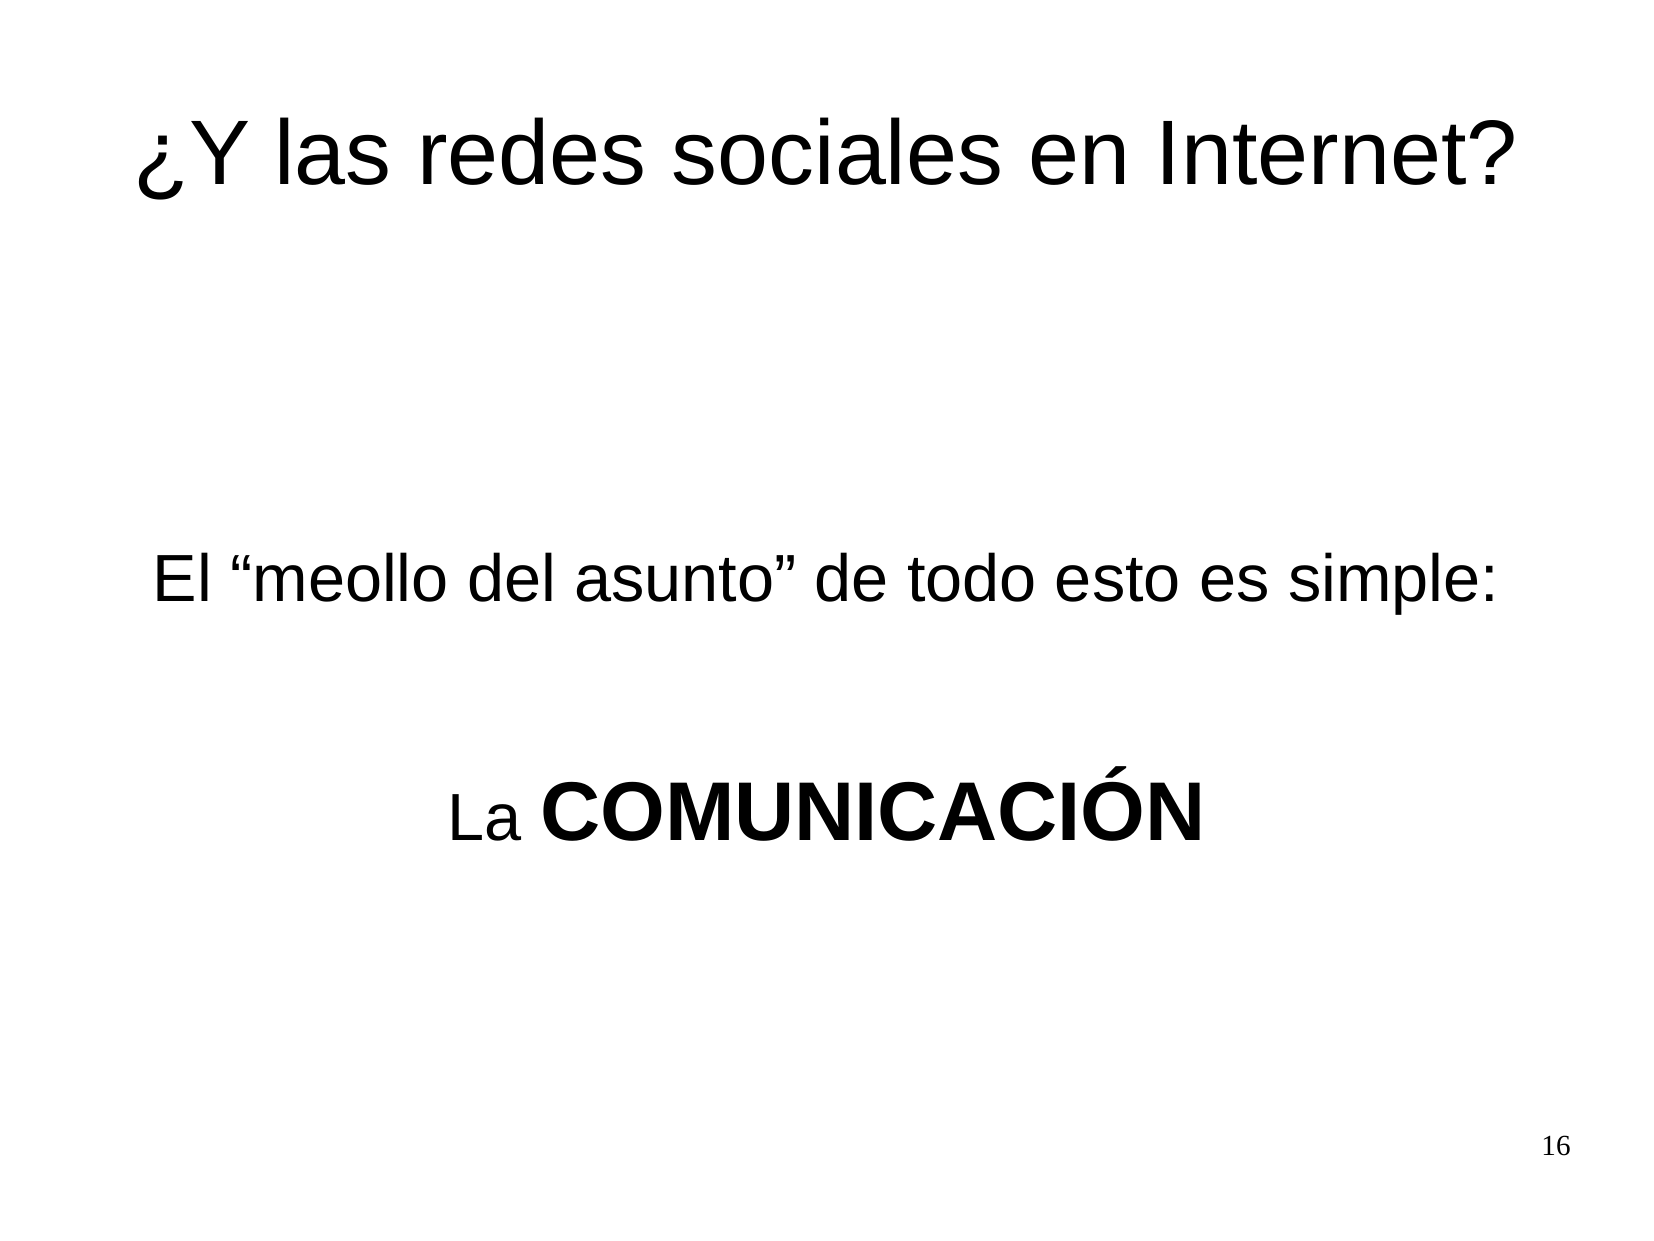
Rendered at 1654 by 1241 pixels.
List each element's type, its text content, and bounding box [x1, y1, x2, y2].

subtitle El “meollo del asunto” de todo esto es simple: La COMUNICACIÓN [82, 290, 1571, 1109]
title ¿Y las redes sociales en Internet? [82, 56, 1571, 250]
